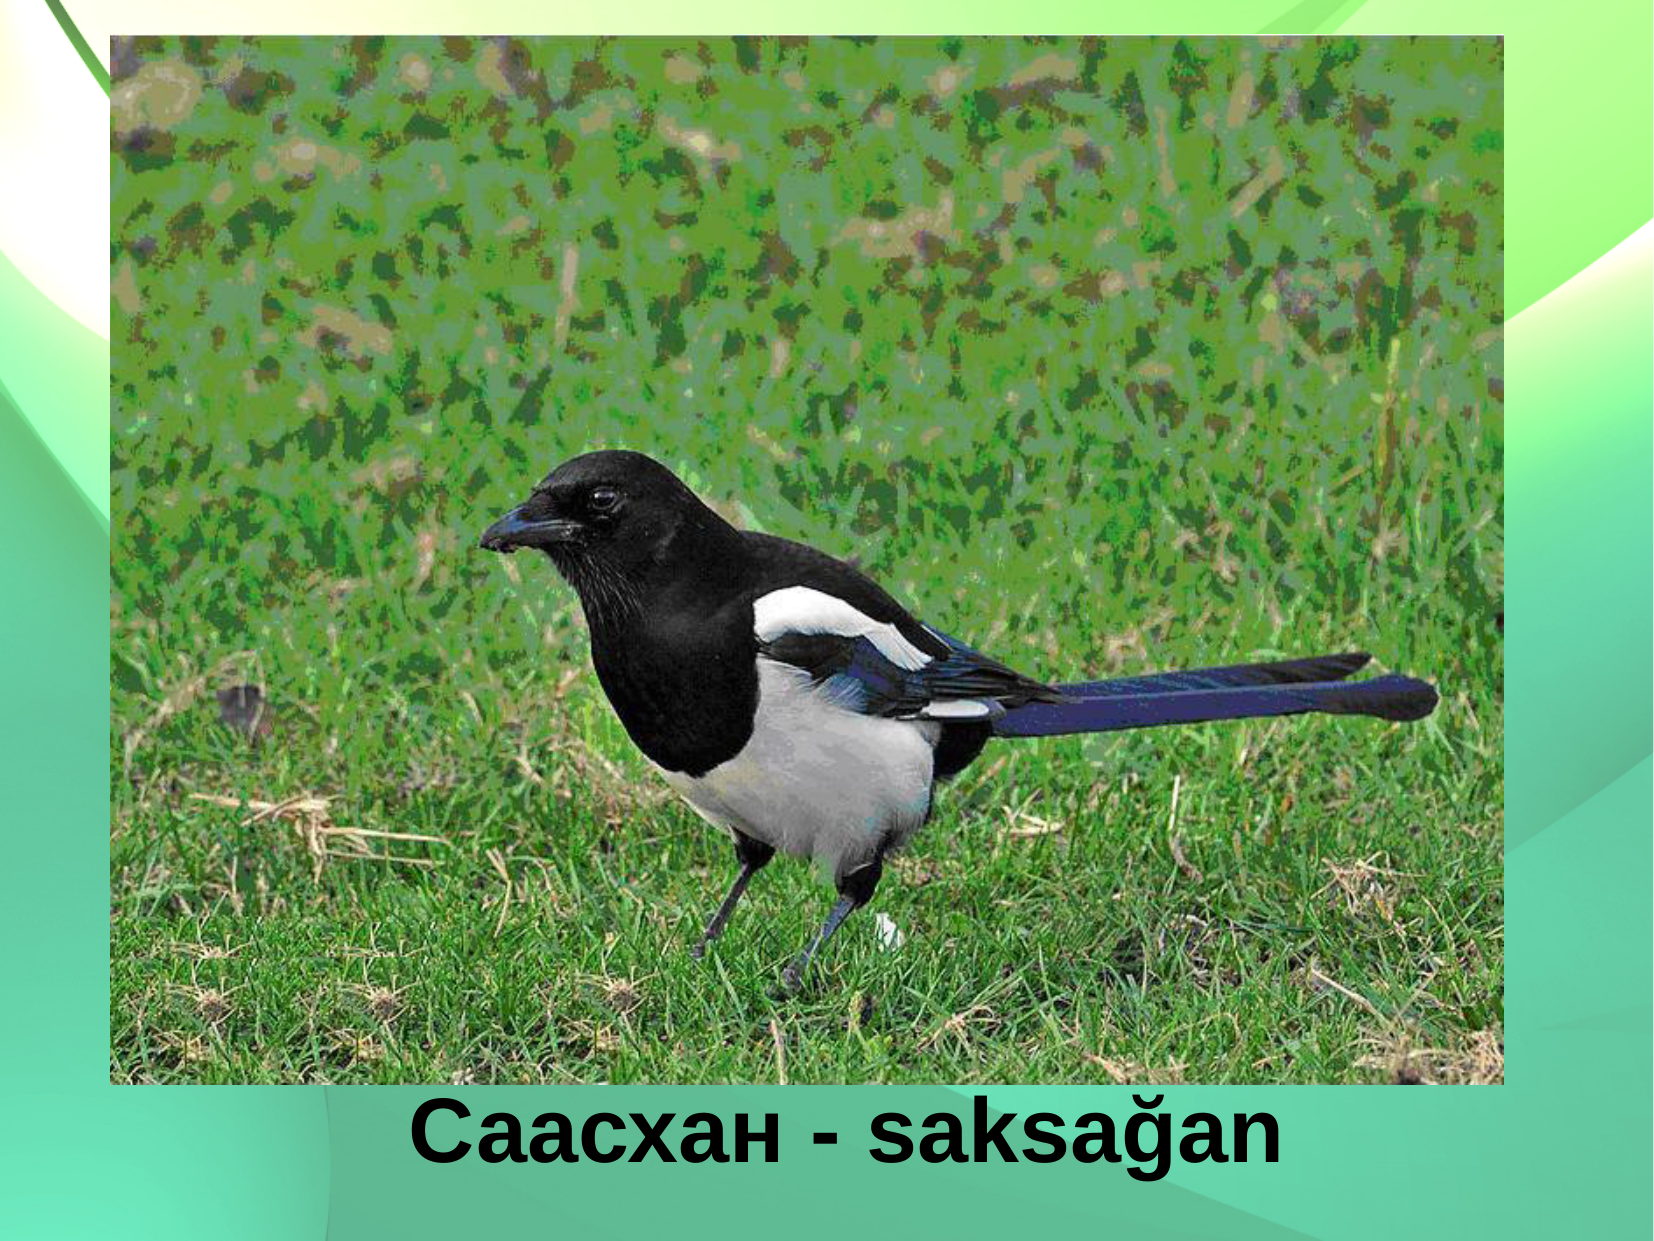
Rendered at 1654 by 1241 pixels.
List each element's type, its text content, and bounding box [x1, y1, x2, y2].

picture [0, 0, 1654, 1241]
list Саасхан - saksağan [357, 1085, 1337, 1186]
